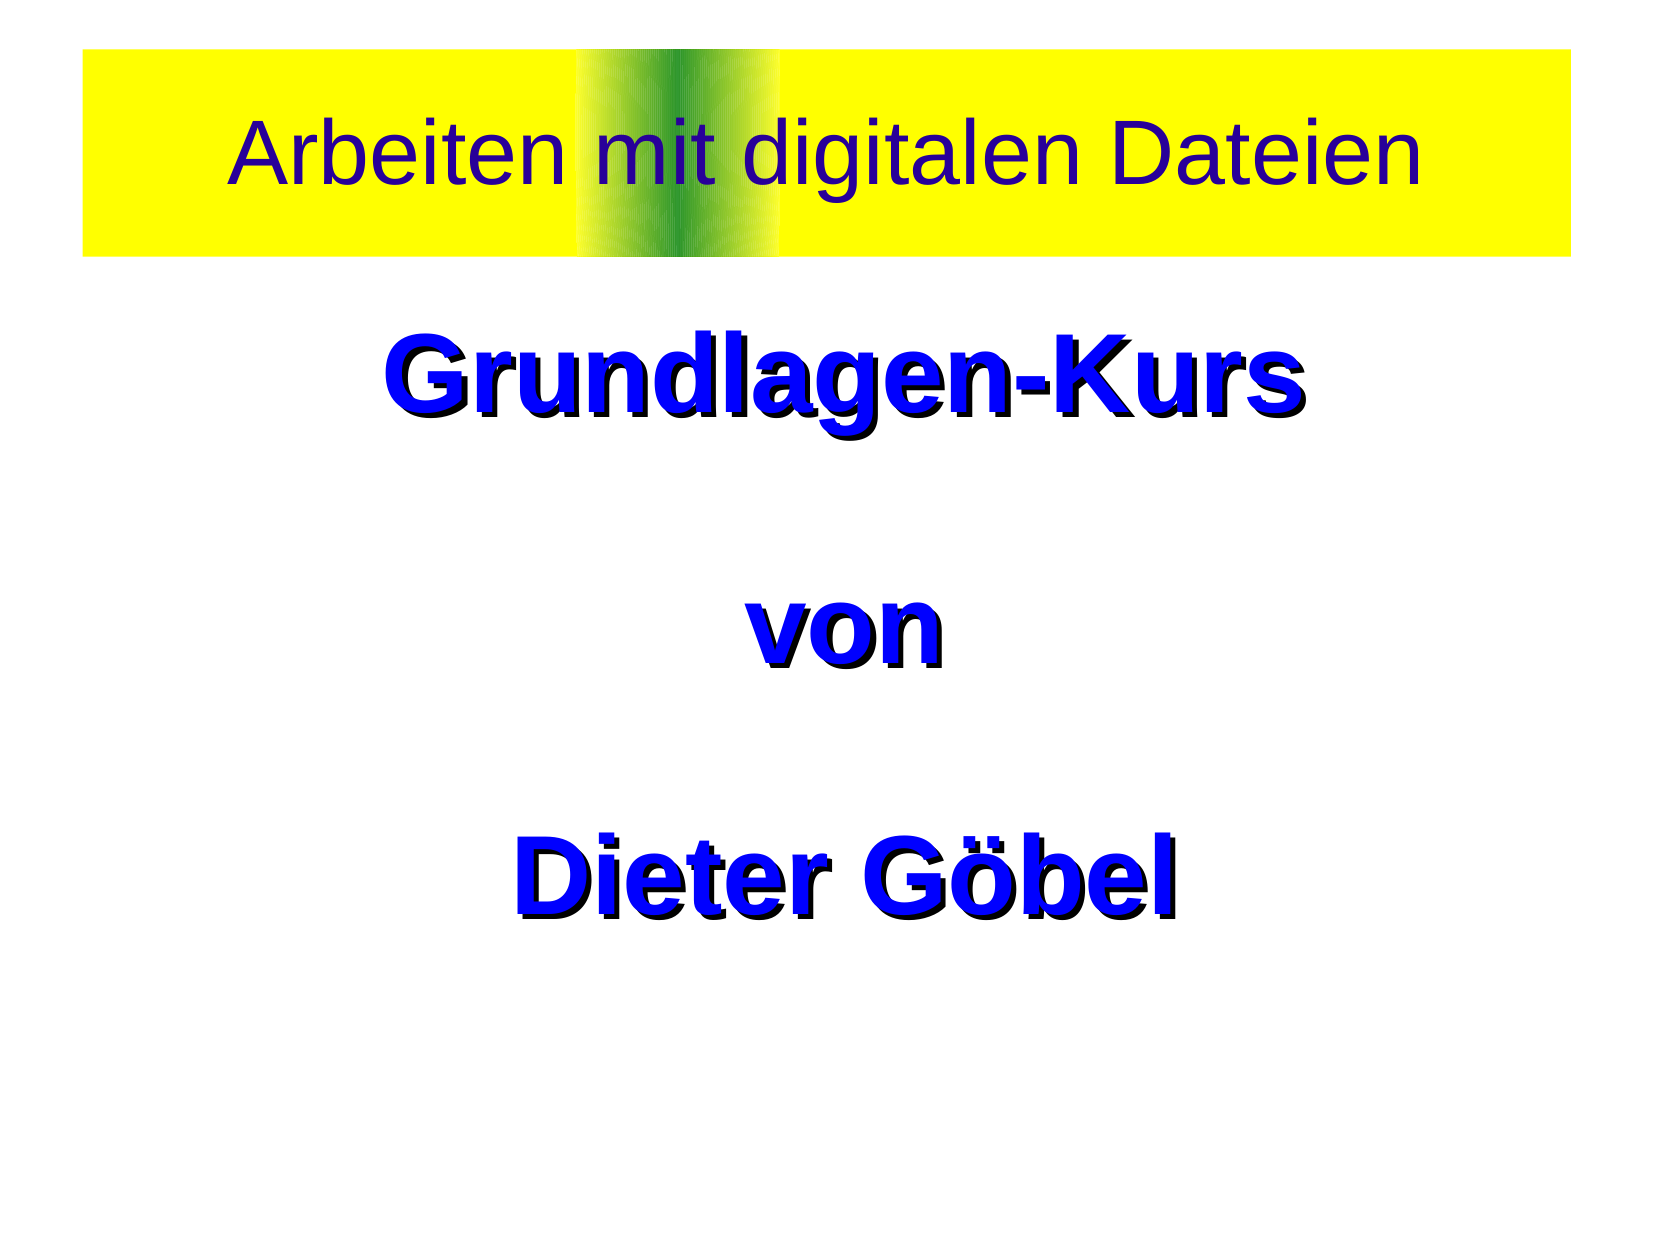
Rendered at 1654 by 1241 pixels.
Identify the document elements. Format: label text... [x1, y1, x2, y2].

title Arbeiten mit digitalen Dateien [82, 49, 1571, 257]
subtitle Grundlagen-Kurs von Dieter Göbel [82, 297, 1571, 1102]
